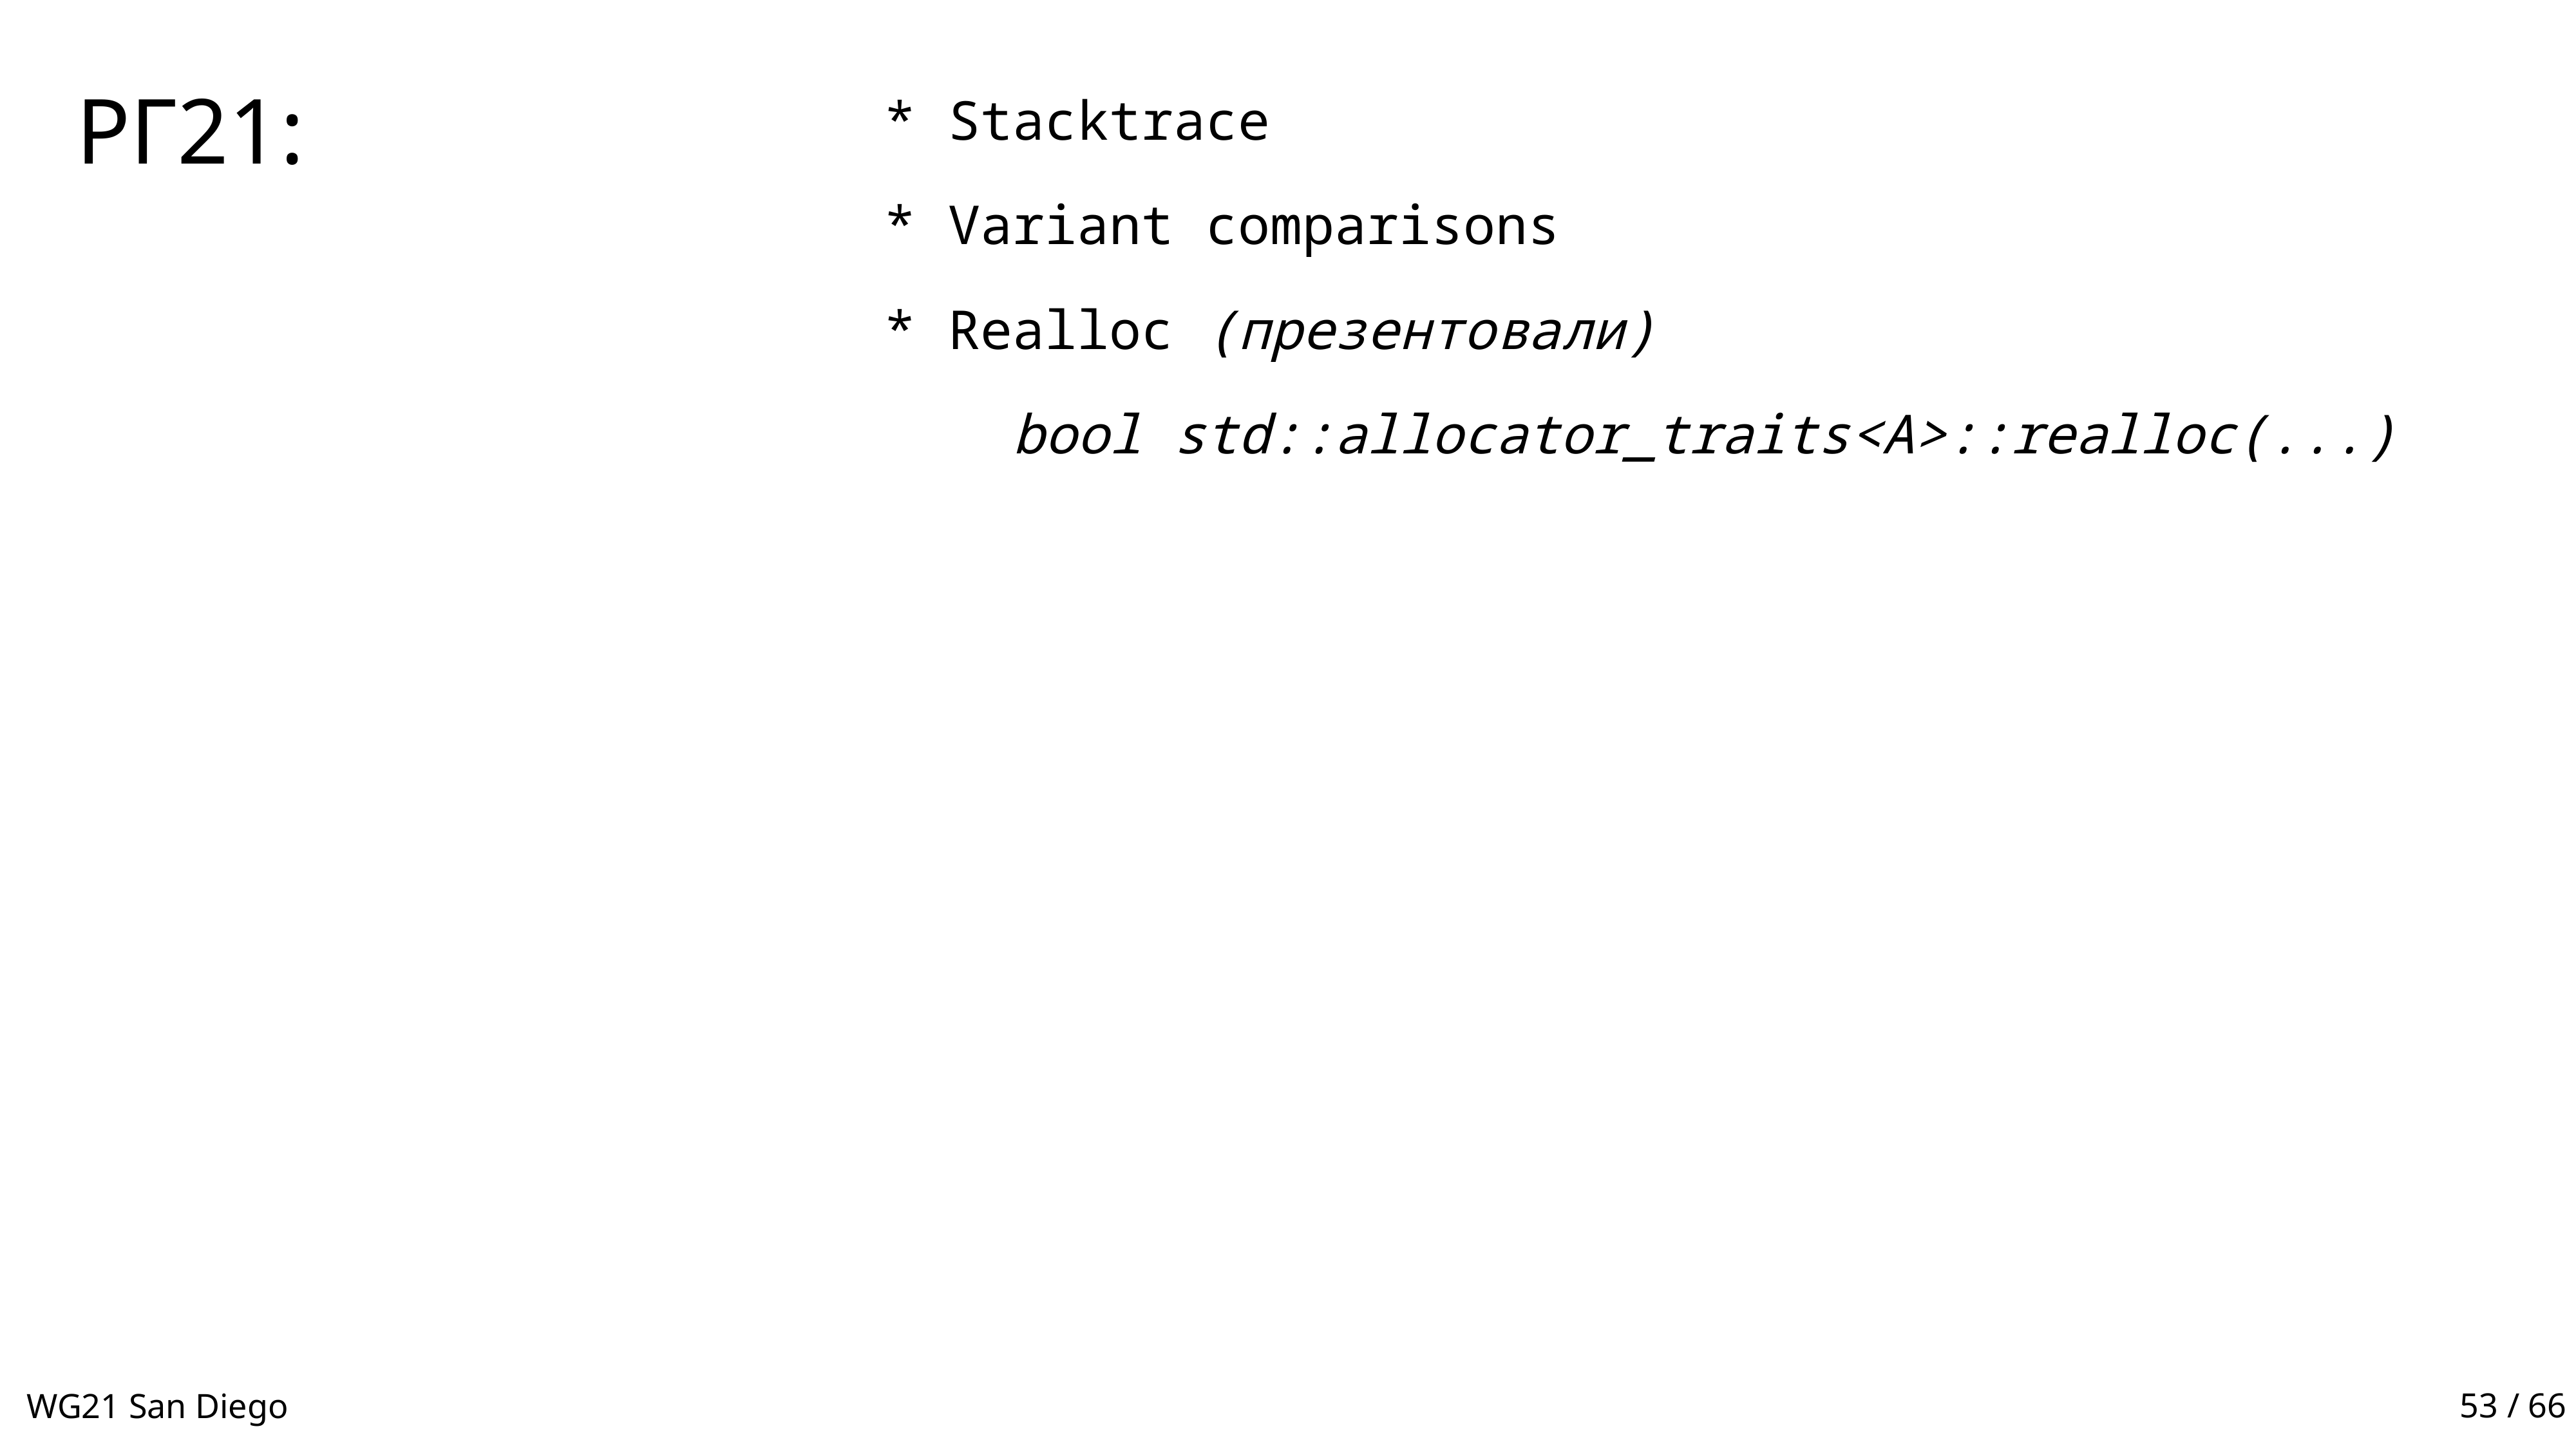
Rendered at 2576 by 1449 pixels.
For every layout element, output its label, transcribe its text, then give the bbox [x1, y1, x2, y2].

list <number> / 66 [1479, 1376, 2576, 1431]
title РГ21: [66, 81, 802, 486]
list * Stacktrace * Variant comparisons * Realloc (презентовали) bool std::allocator_traits<A>::realloc(...) [875, 81, 2460, 1249]
list WG21 San Diego [17, 1376, 1114, 1431]
